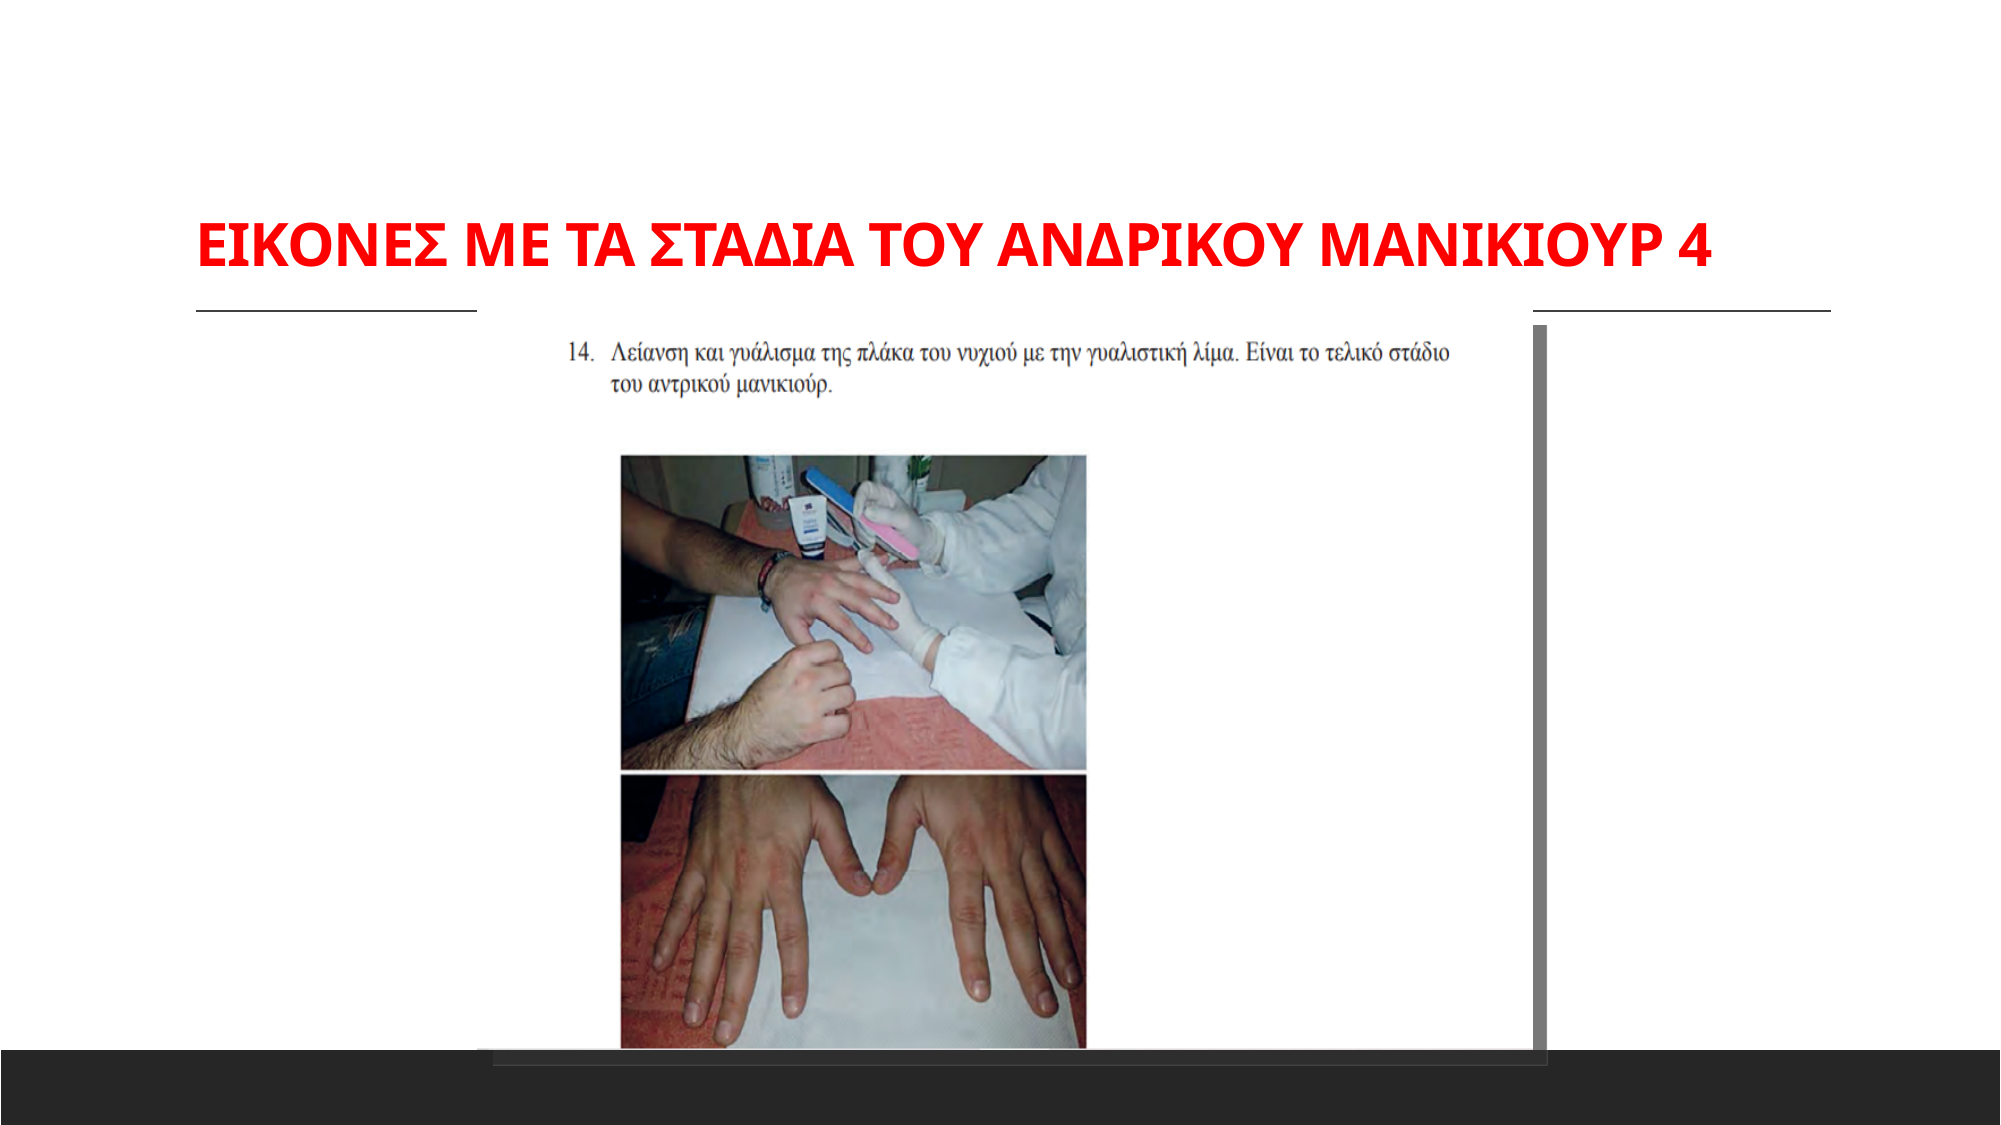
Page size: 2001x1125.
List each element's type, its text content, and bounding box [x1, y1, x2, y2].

title ΕΙΚΟΝΕΣ ΜΕ ΤΑ ΣΤΑΔΙΑ ΤΟΥ ΑΝΔΡΙΚΟΥ ΜΑΝΙΚΙΟΥΡ 4 [180, 162, 1831, 286]
picture [477, 309, 1533, 1051]
